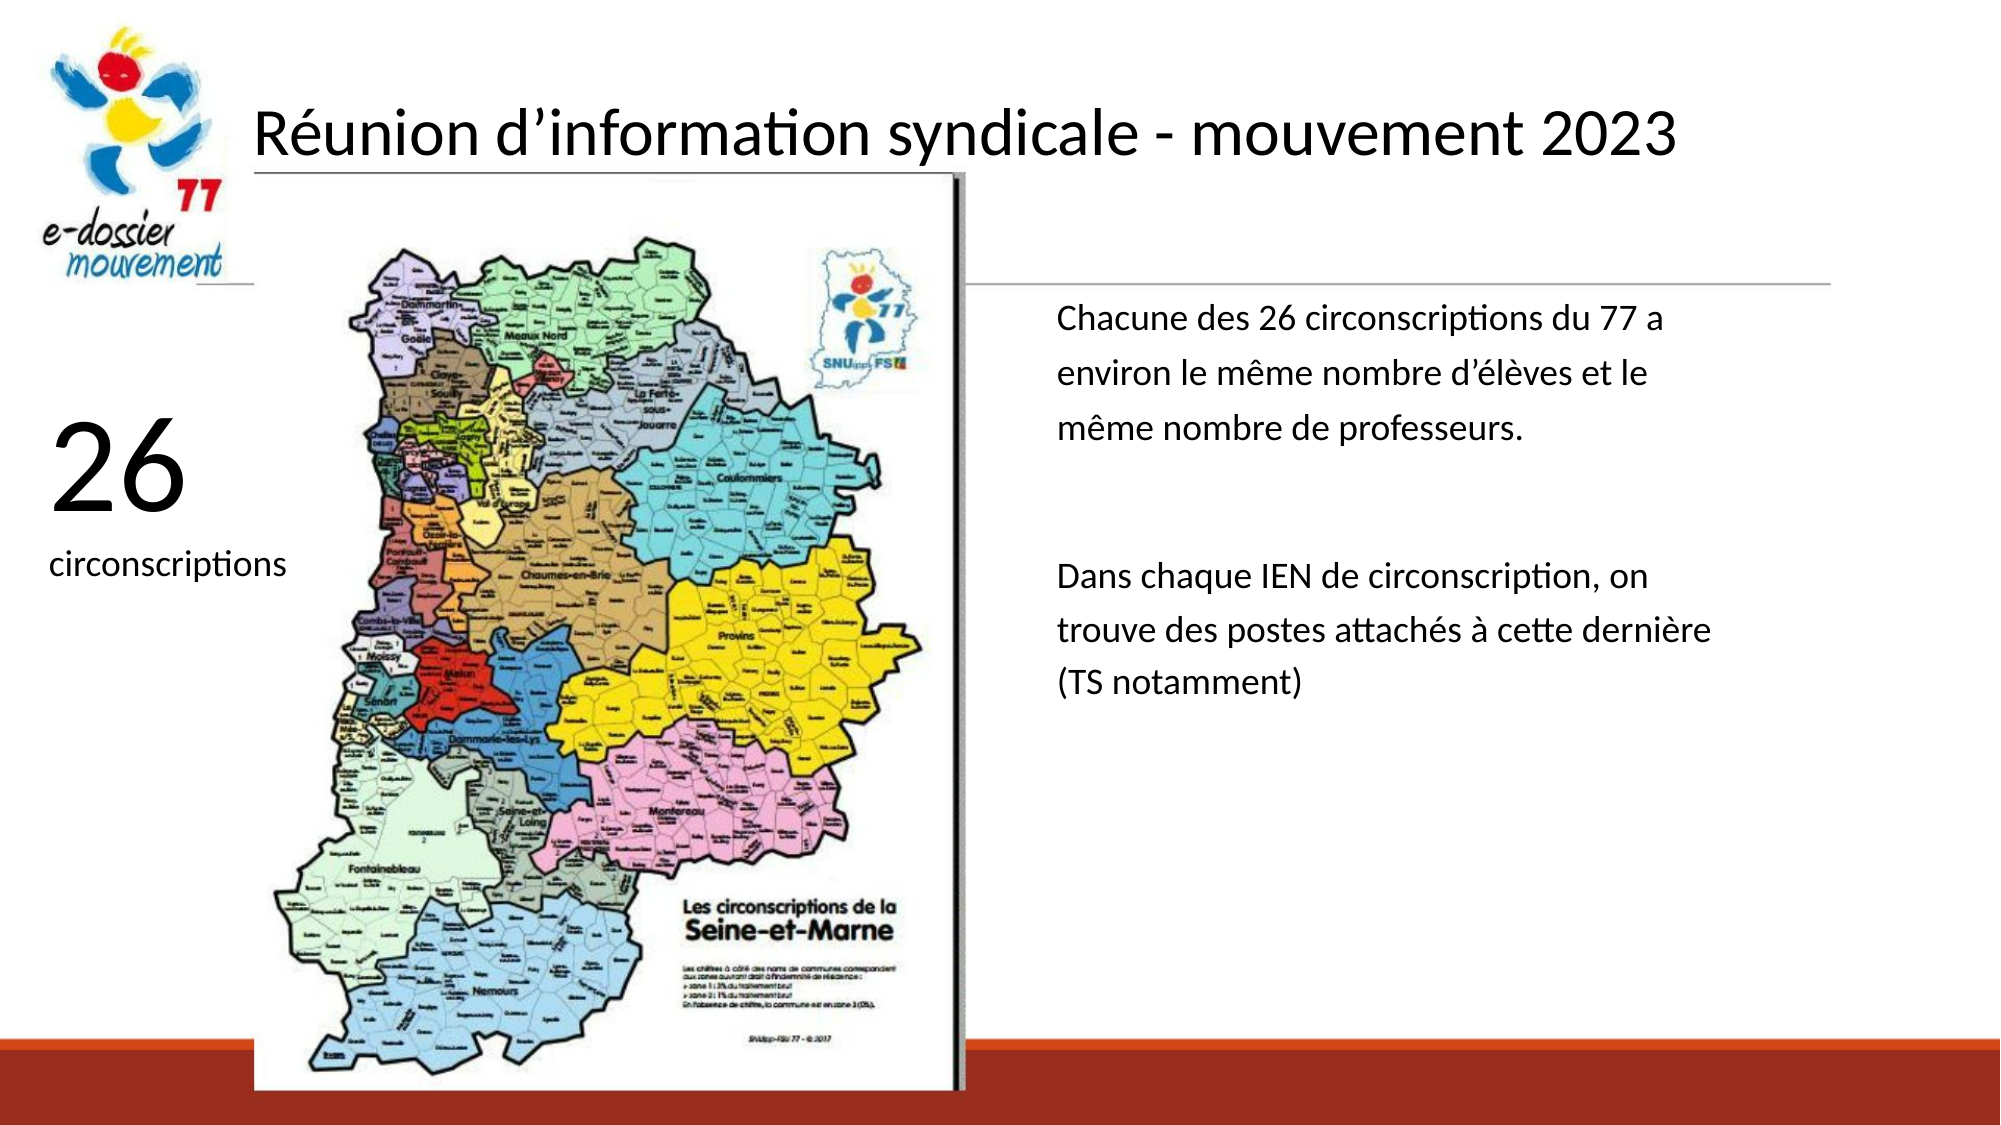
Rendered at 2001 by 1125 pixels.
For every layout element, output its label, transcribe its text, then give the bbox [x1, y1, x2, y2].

text_box Chacune des 26 circonscriptions du 77 a environ le même nombre d’élèves et le même nombre de professeurs. [1056, 283, 1714, 449]
text_box Réunion d’information syndicale - mouvement 2023 [253, 70, 1944, 169]
text_box [0, 0, 2000, 1125]
text_box Dans chaque IEN de circonscription, on trouve des postes attachés à cette dernière (TS notamment) [1056, 540, 1741, 703]
text_box 26 circonscriptions [34, 366, 318, 592]
